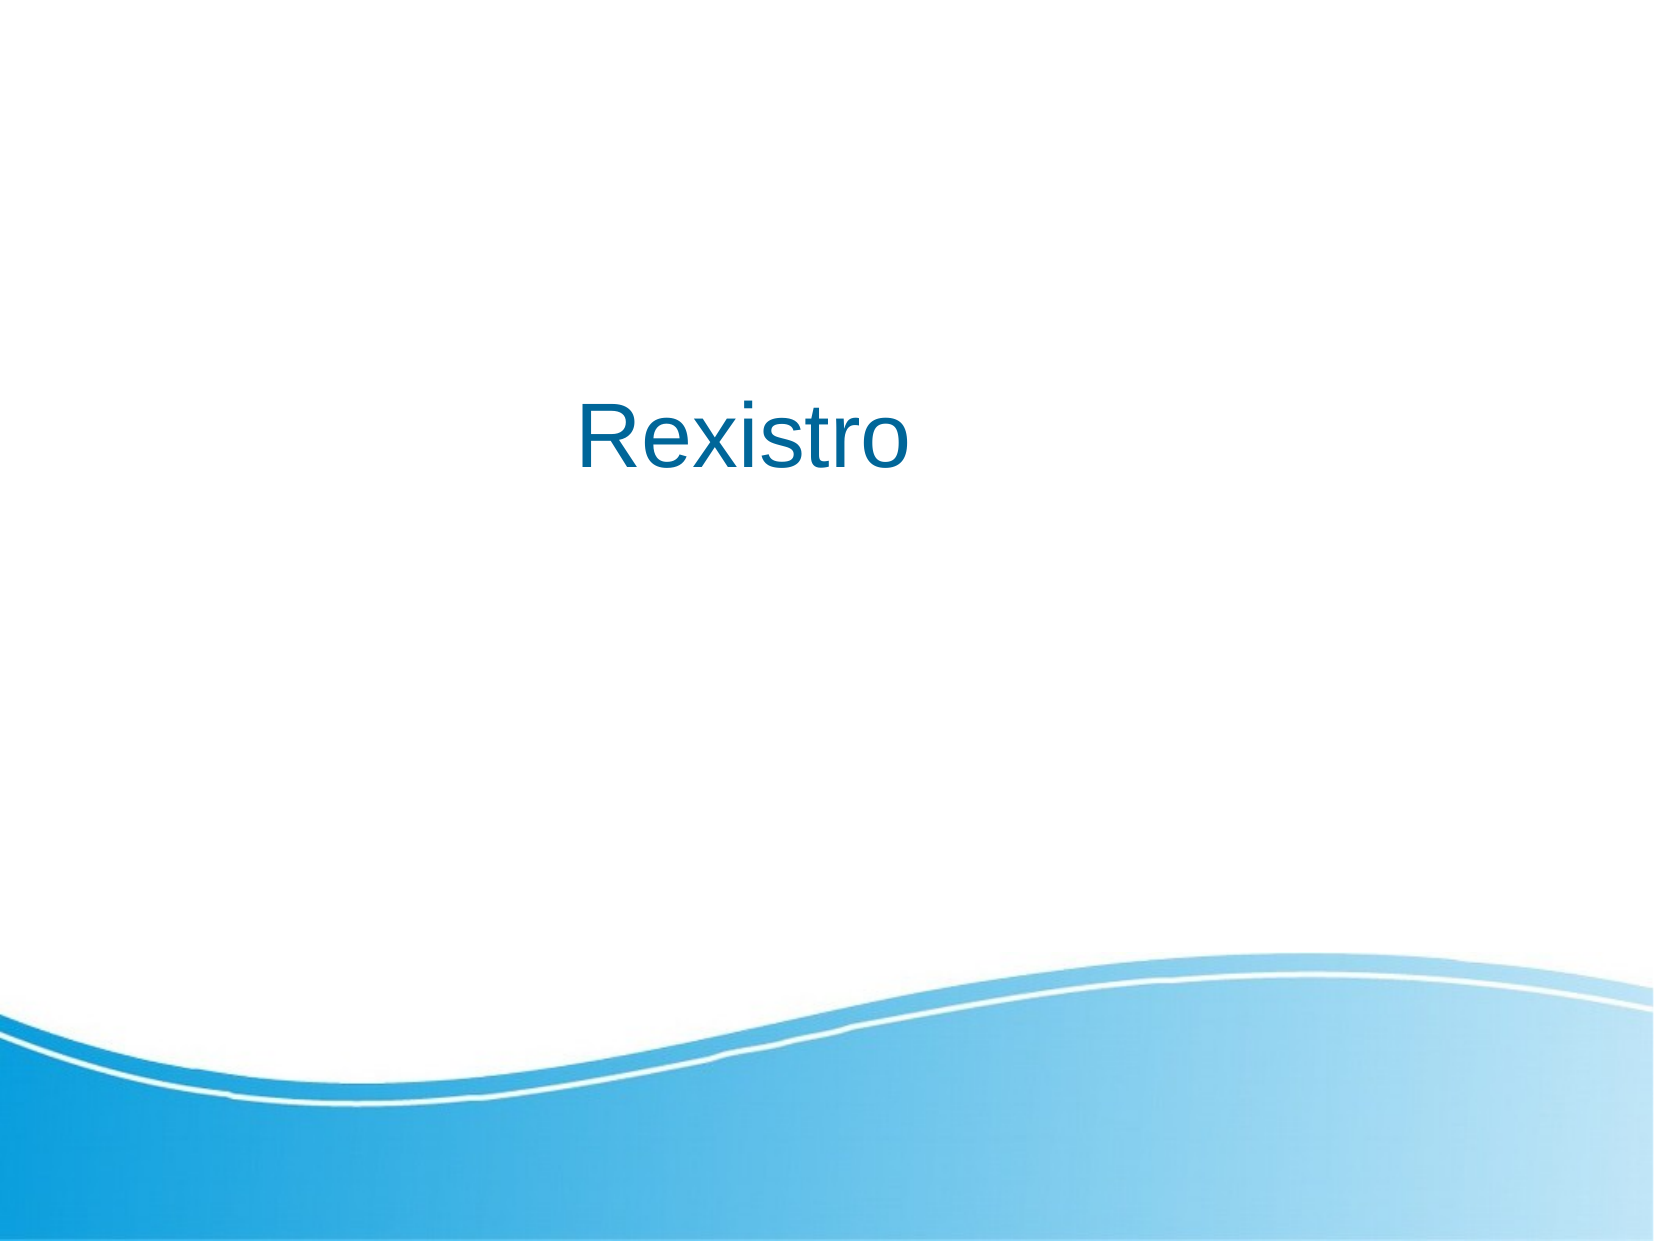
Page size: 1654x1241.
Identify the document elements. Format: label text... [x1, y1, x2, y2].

picture [0, 952, 1654, 1241]
title Rexistro [0, 384, 1489, 592]
